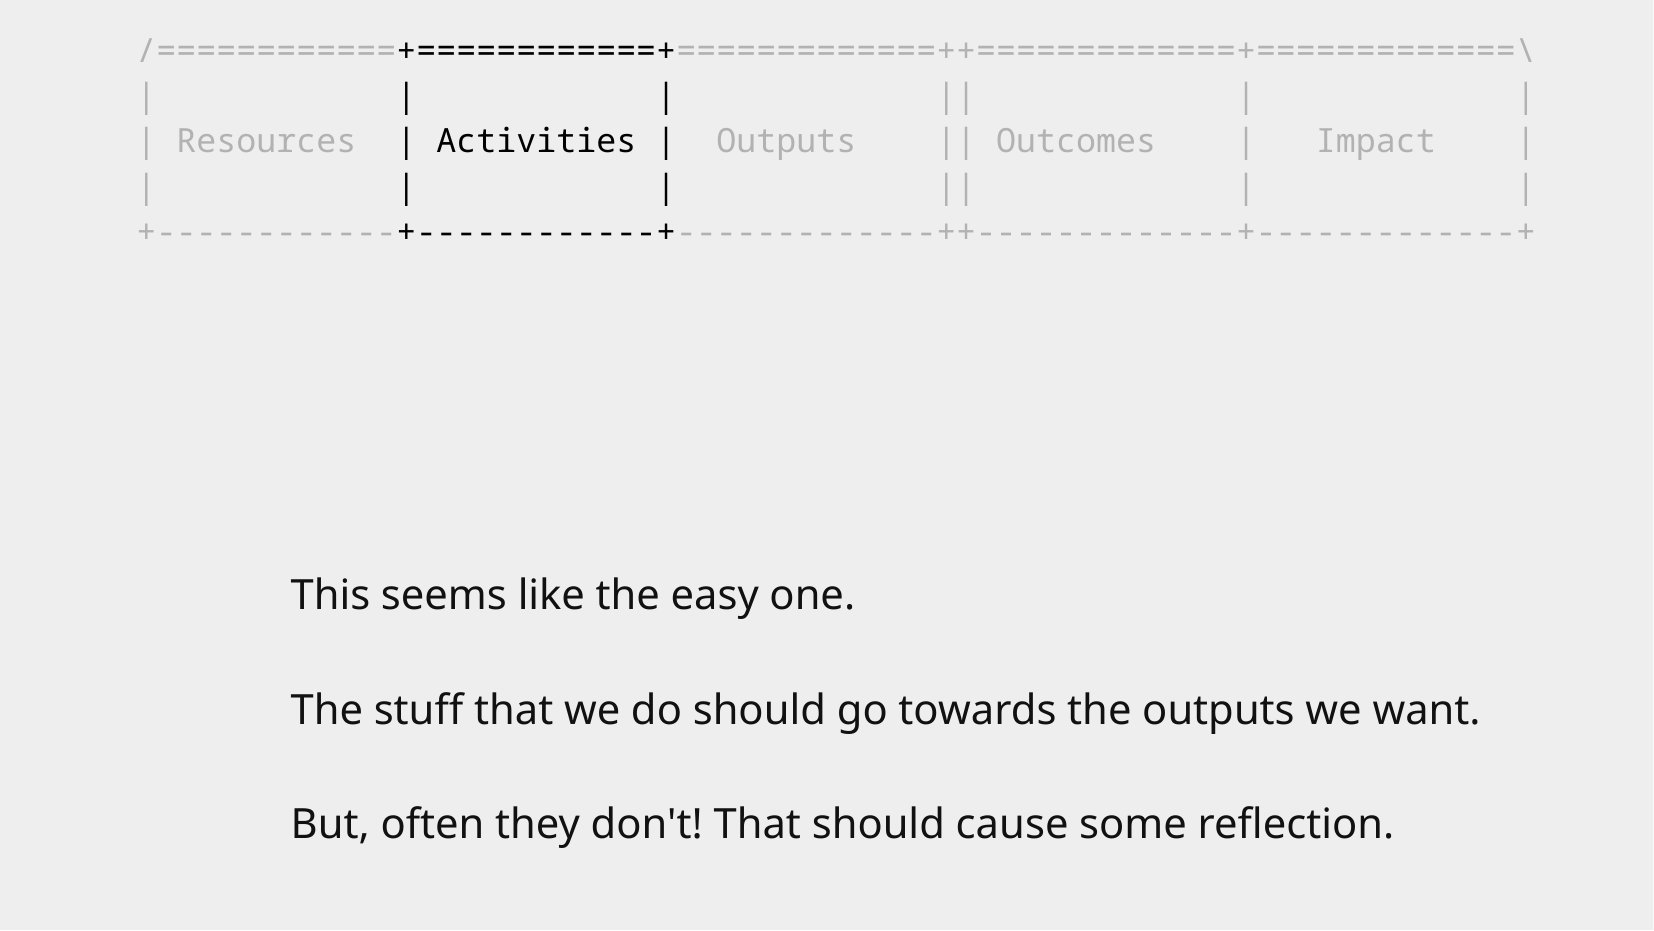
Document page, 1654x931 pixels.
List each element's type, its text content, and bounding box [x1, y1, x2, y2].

text_box This seems like the easy one. The stuff that we do should go towards the outputs we want. But, often they don't! That should cause some reflection. [275, 557, 1654, 839]
subtitle /============+============+=============++=============+=============\ | | | || | | | Resources | Activities | Outputs || Outcomes | Impact | | | | || | | +------------+------------+-------------++-------------+-------------+ [0, 0, 1654, 326]
